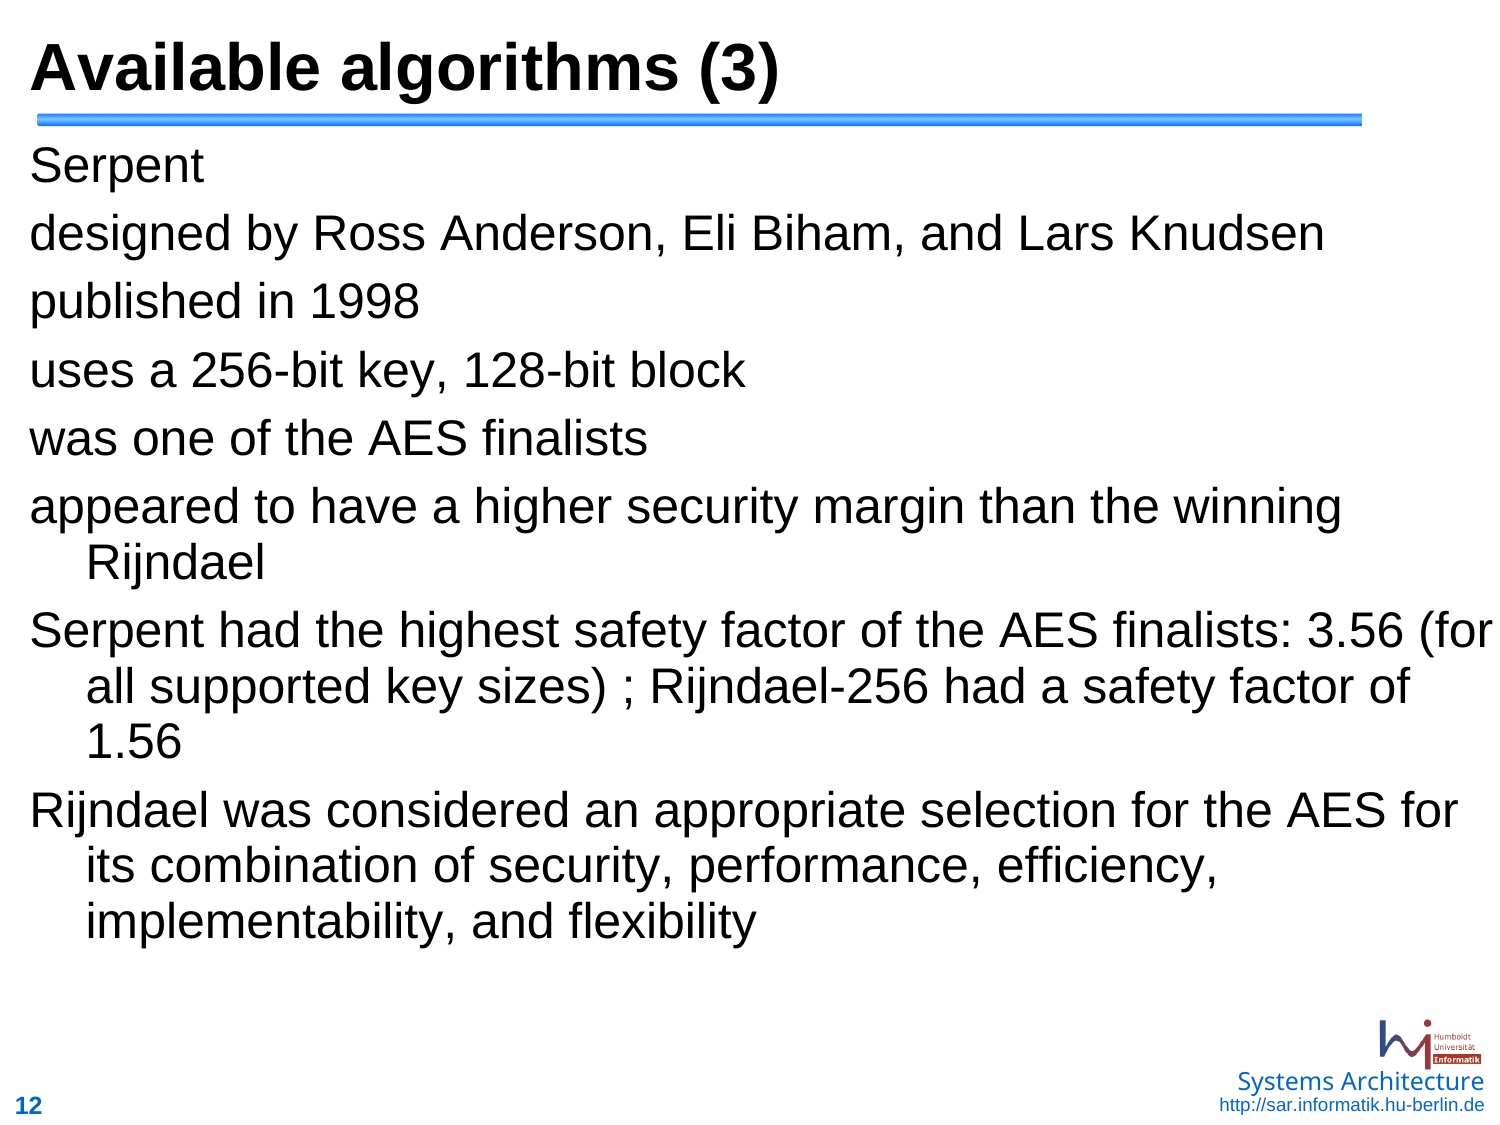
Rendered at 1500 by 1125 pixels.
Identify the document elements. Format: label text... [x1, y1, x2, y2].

list Serpent designed by Ross Anderson, Eli Biham, and Lars Knudsen published in 1998 uses a 256-bit key, 128-bit block was one of the AES finalists appeared to have a higher security margin than the winning Rijndael Serpent had the highest safety factor of the AES finalists: 3.56 (for all supported key sizes) ; Rijndael-256 had a safety factor of 1.56 Rijndael was considered an appropriate selection for the AES for its combination of security, performance, efficiency, implementability, and flexibility [29, 137, 1500, 1044]
picture [1376, 1044, 1483, 1071]
title Available algorithms (3) [29, 26, 1500, 108]
